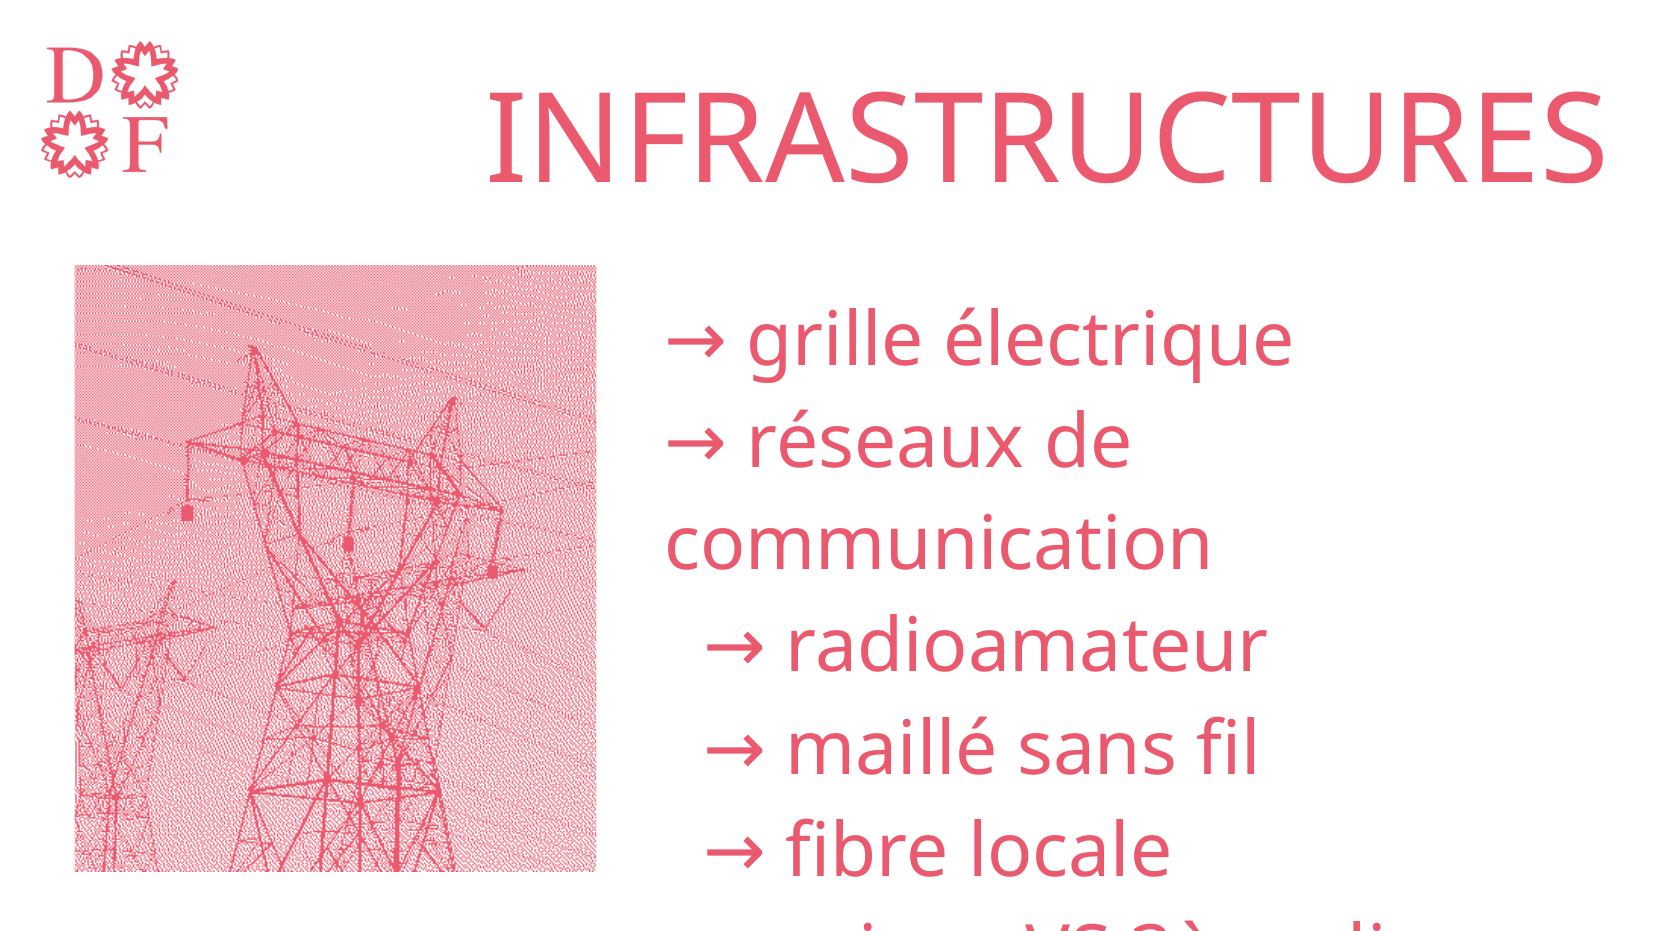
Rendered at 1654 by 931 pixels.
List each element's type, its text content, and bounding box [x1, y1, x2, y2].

text_box INFRASTRUCTURES [147, 41, 1625, 189]
picture [41, 41, 178, 178]
picture [74, 265, 597, 872]
text_box → grille électrique → réseaux de communication → radioamateur → maillé sans fil → fibre locale → maison VS 3ème lieu [649, 277, 1654, 847]
